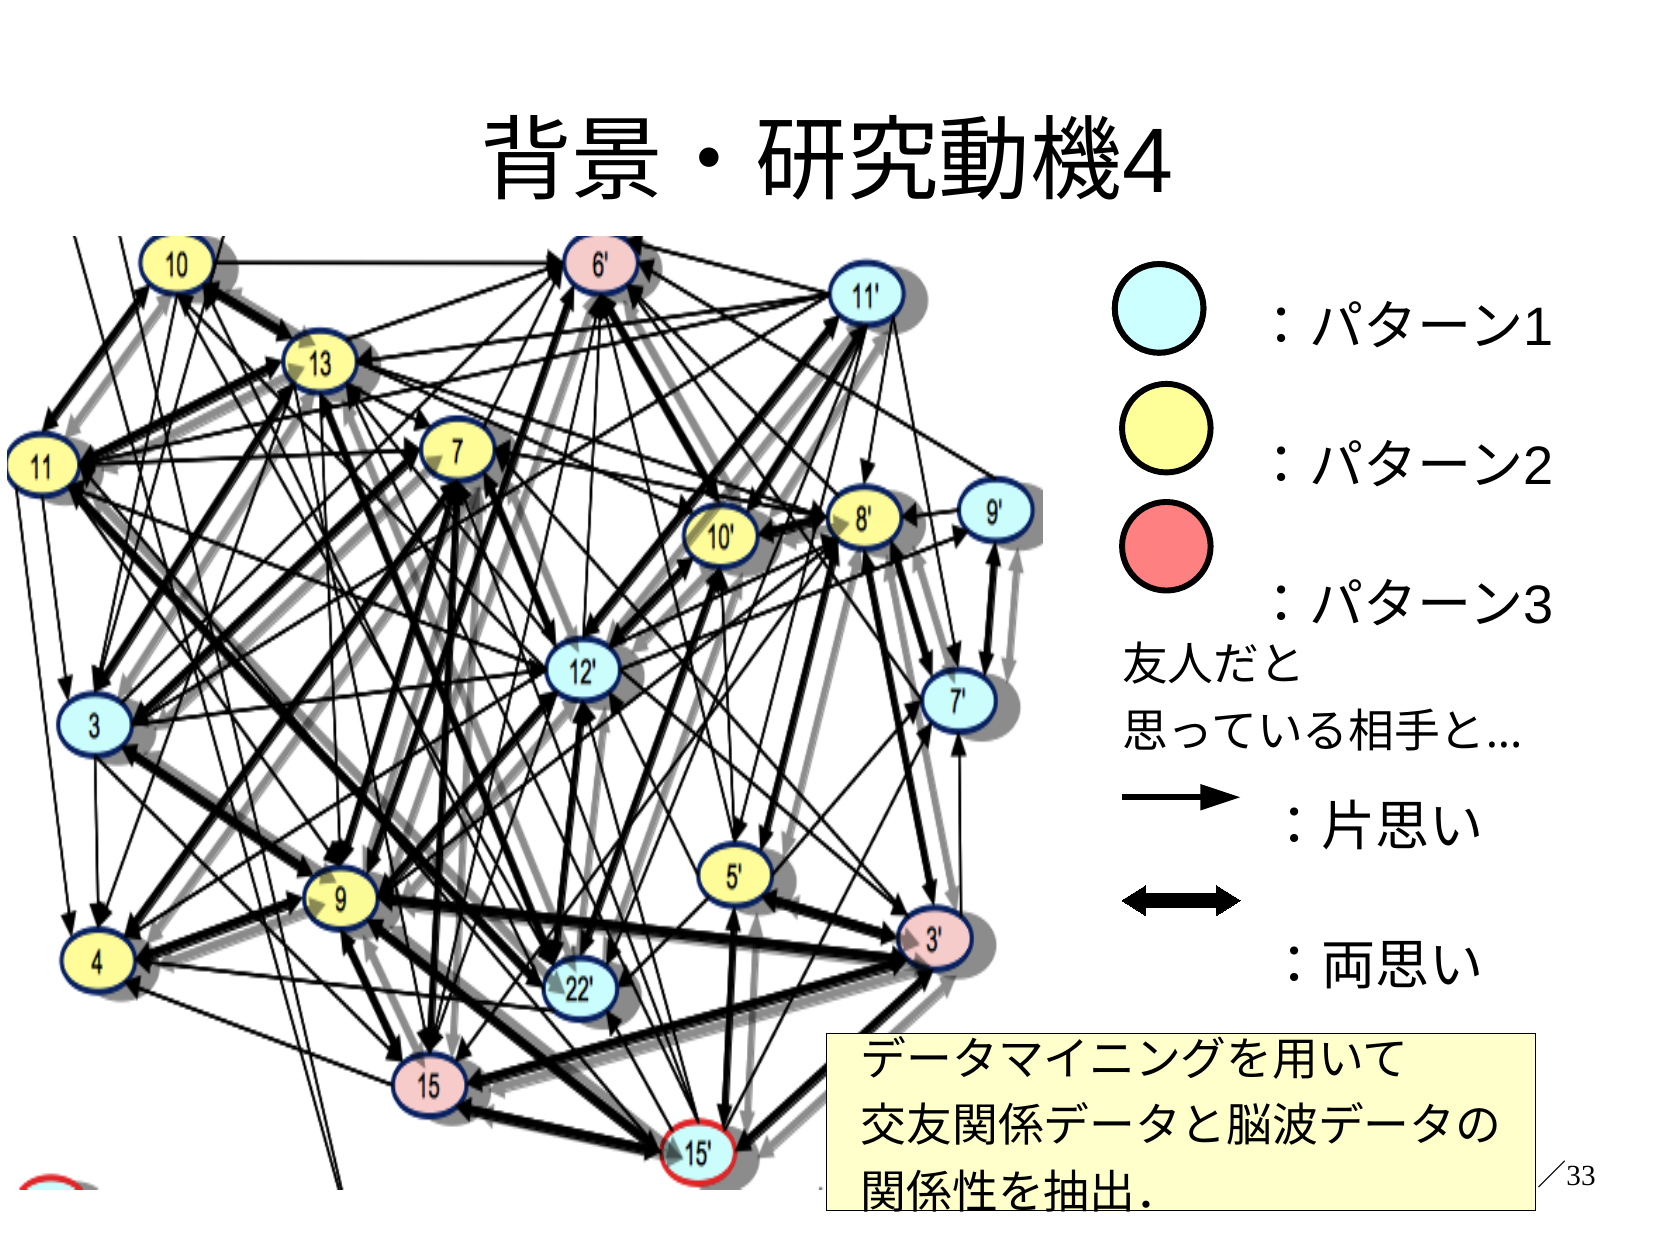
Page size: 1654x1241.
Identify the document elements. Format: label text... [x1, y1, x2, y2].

text_box [1043, 264, 1595, 650]
text_box [1351, 582, 1359, 589]
text_box ：片思い ：両思い [1252, 774, 1519, 982]
text_box データマイニングを用いて 交友関係データと脳波データの 関係性を抽出． [826, 1033, 1536, 1211]
text_box 友人だと 思っている相手と... [1122, 627, 1565, 739]
text_box [1122, 885, 1241, 916]
title 背景・研究動機4 [82, 49, 1571, 257]
picture [7, 236, 1043, 1190]
text_box ：パターン1 ：パターン2 ：パターン3 [1240, 274, 1595, 580]
